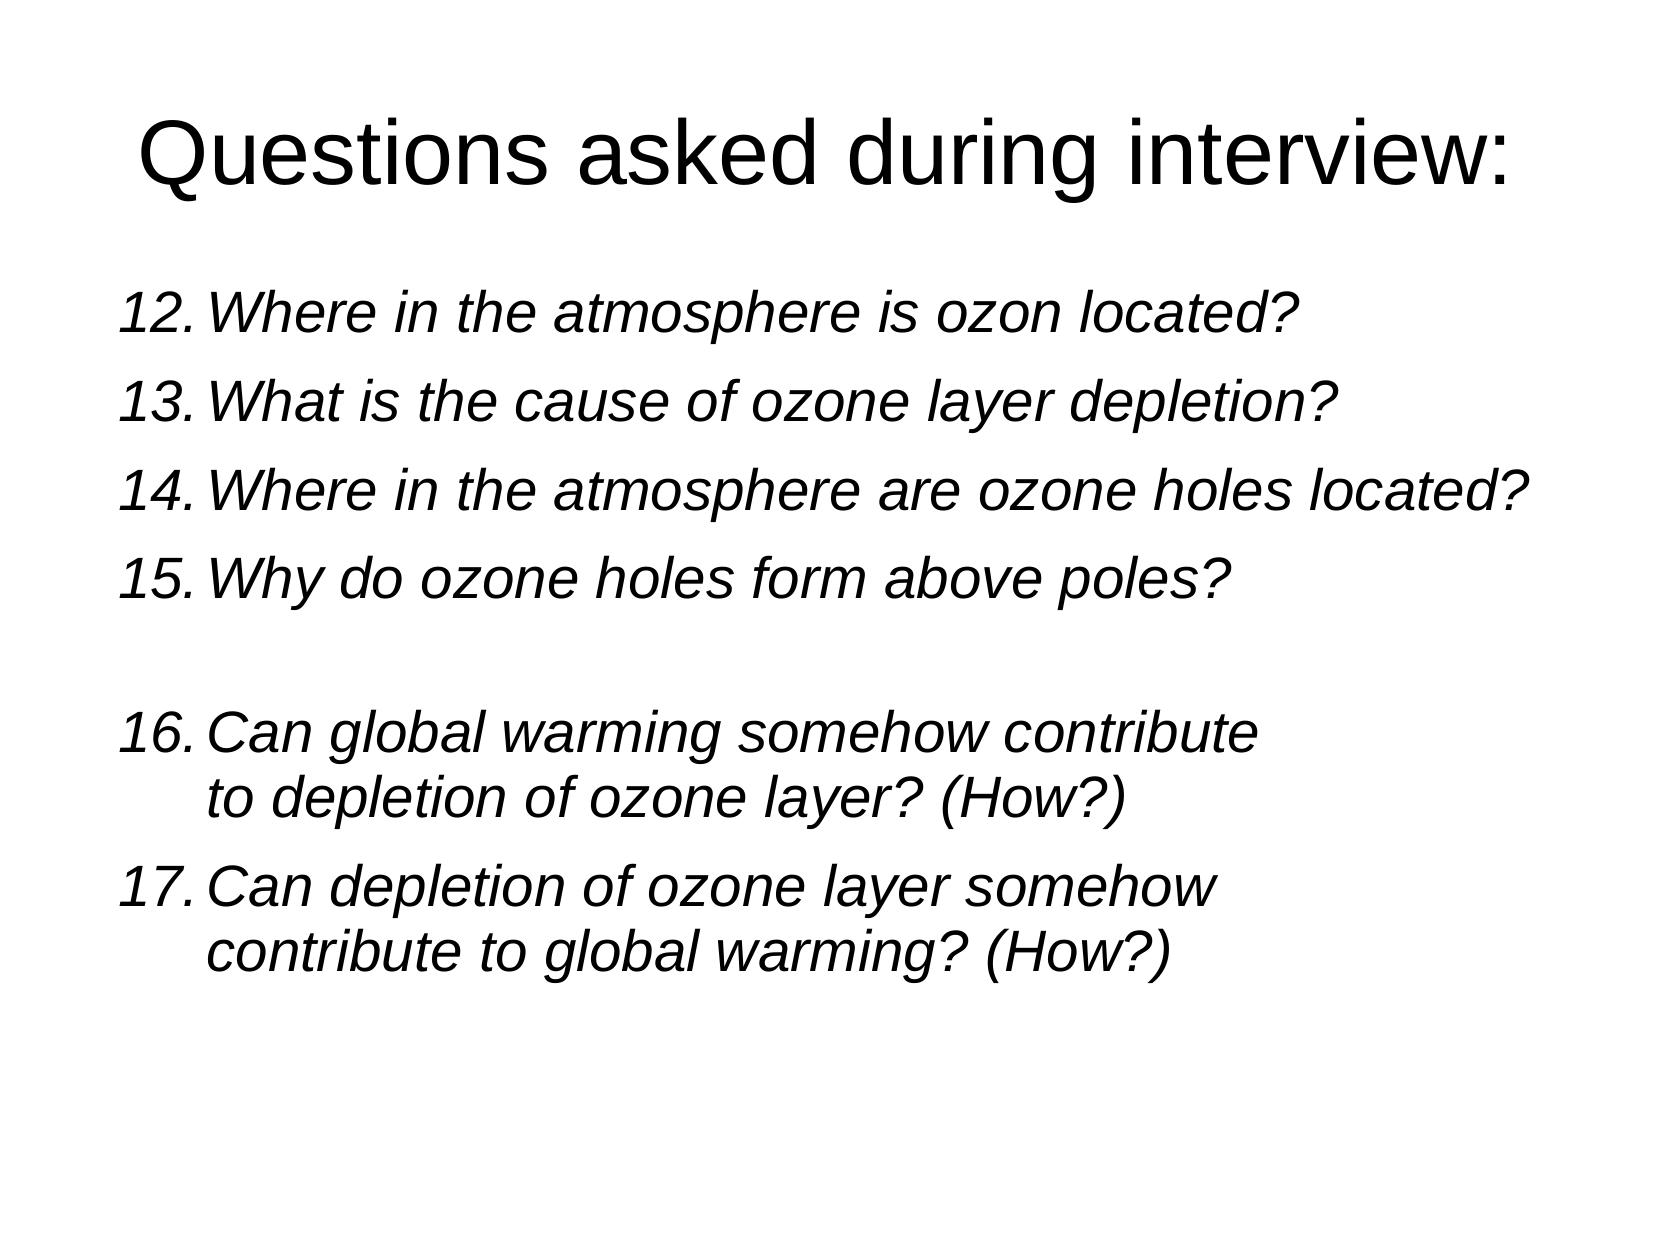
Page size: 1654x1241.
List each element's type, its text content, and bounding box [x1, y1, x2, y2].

title Questions asked during interview: [82, 49, 1571, 257]
subtitle Where in the atmosphere is ozon located? What is the cause of ozone layer depletion? Where in the atmosphere are ozone holes located? Why do ozone holes form above poles? Can global warming somehow contribute to depletion of ozone layer? (How?) Can depletion of ozone layer somehow contribute to global warming? (How?) [118, 236, 1654, 1028]
